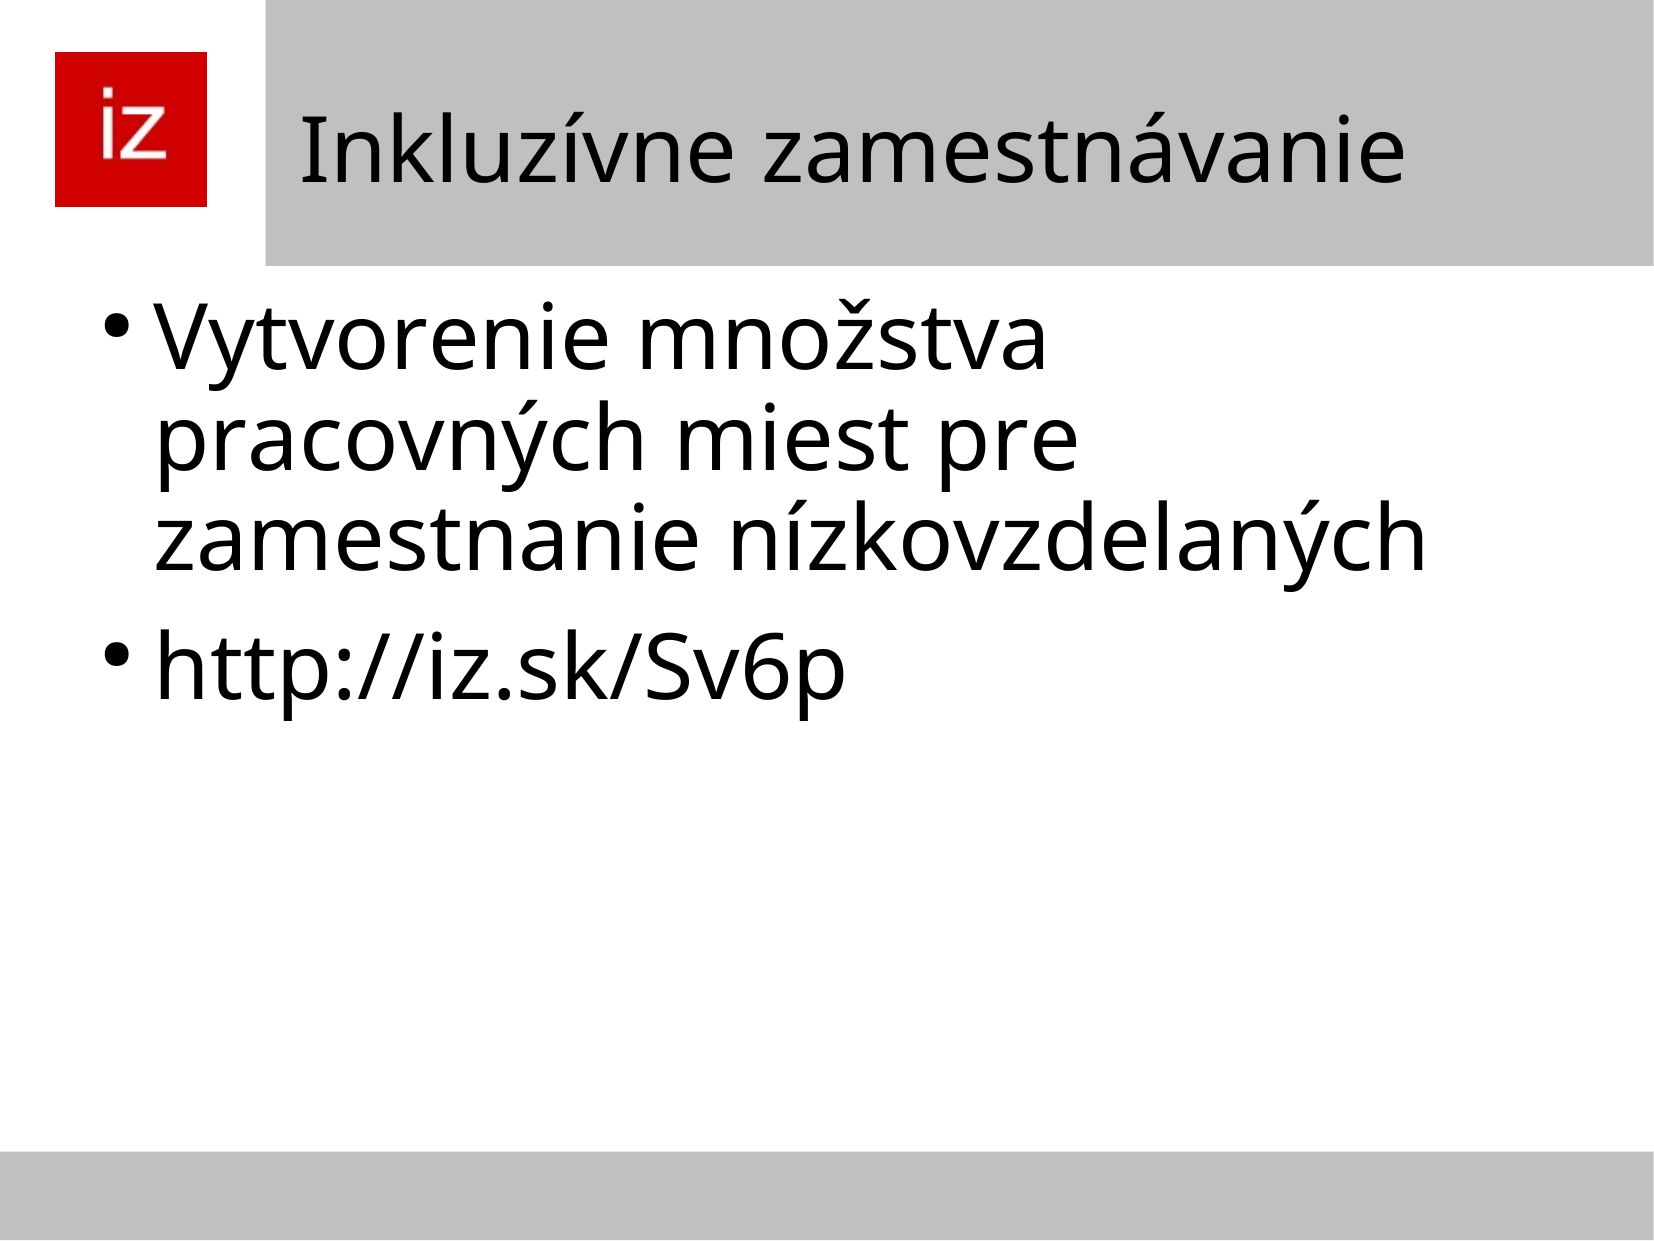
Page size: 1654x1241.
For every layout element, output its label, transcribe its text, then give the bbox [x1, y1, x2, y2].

picture [55, 52, 82, 207]
title Inkluzívne zamestnávanie [82, 49, 1571, 257]
list Vytvorenie množstva pracovných miest pre zamestnanie nízkovzdelaných http://iz.sk/Sv6p [82, 290, 1571, 1010]
